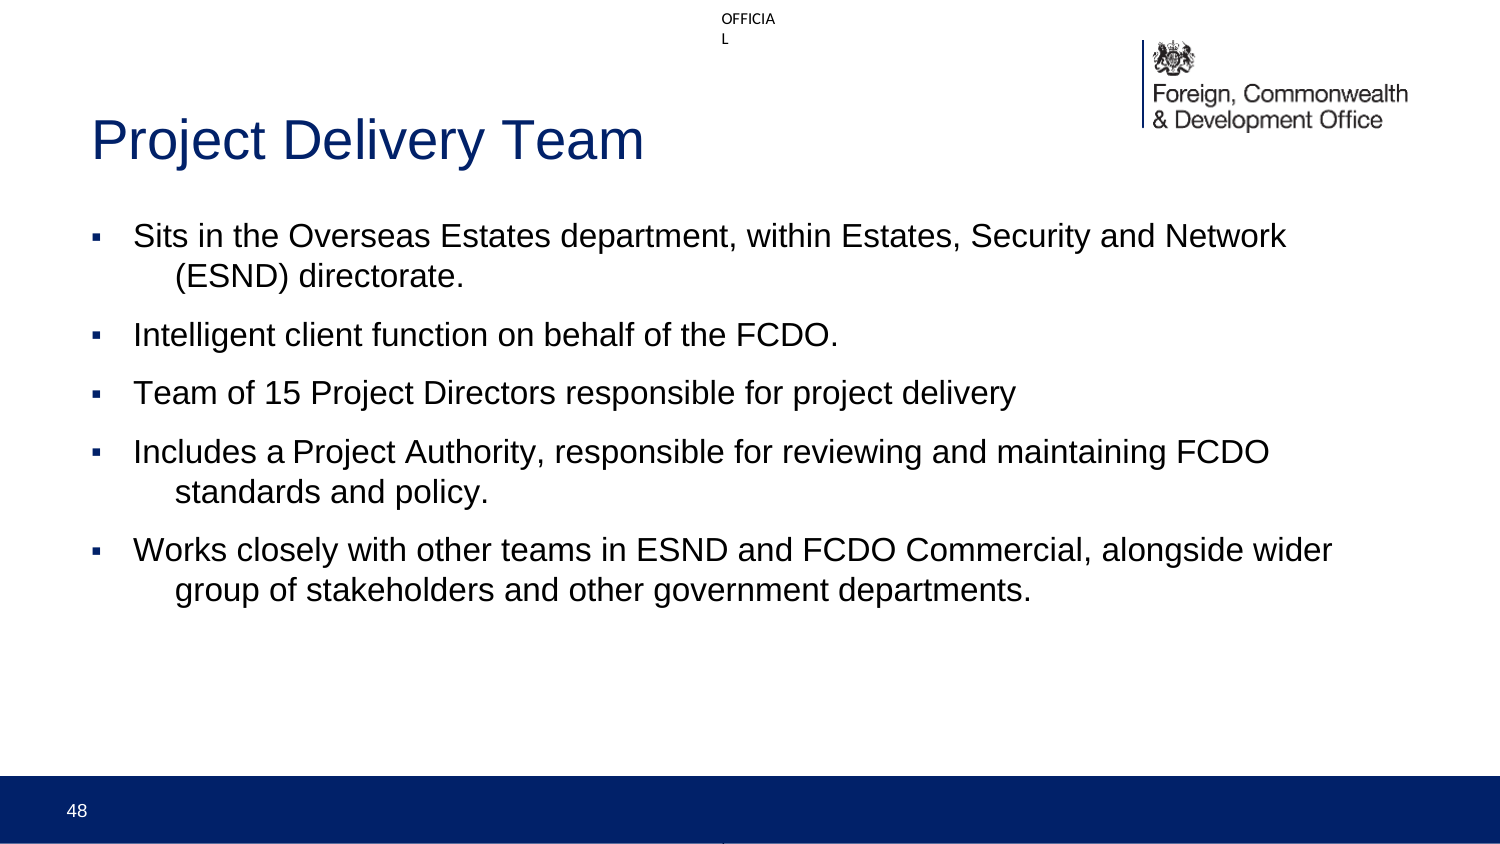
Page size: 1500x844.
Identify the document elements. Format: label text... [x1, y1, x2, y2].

list Sits in the Overseas Estates department, within Estates, Security and Network (ESND) directorate. Intelligent client function on behalf of the FCDO. Team of 15 Project Directors responsible for project delivery Includes a Project Authority, responsible for reviewing and maintaining FCDO standards and policy. Works closely with other teams in ESND and FCDO Commercial, alongside wider group of stakeholders and other government departments. [91, 214, 1409, 741]
title Project Delivery Team [91, 102, 1409, 183]
text_box [0, 776, 1500, 844]
